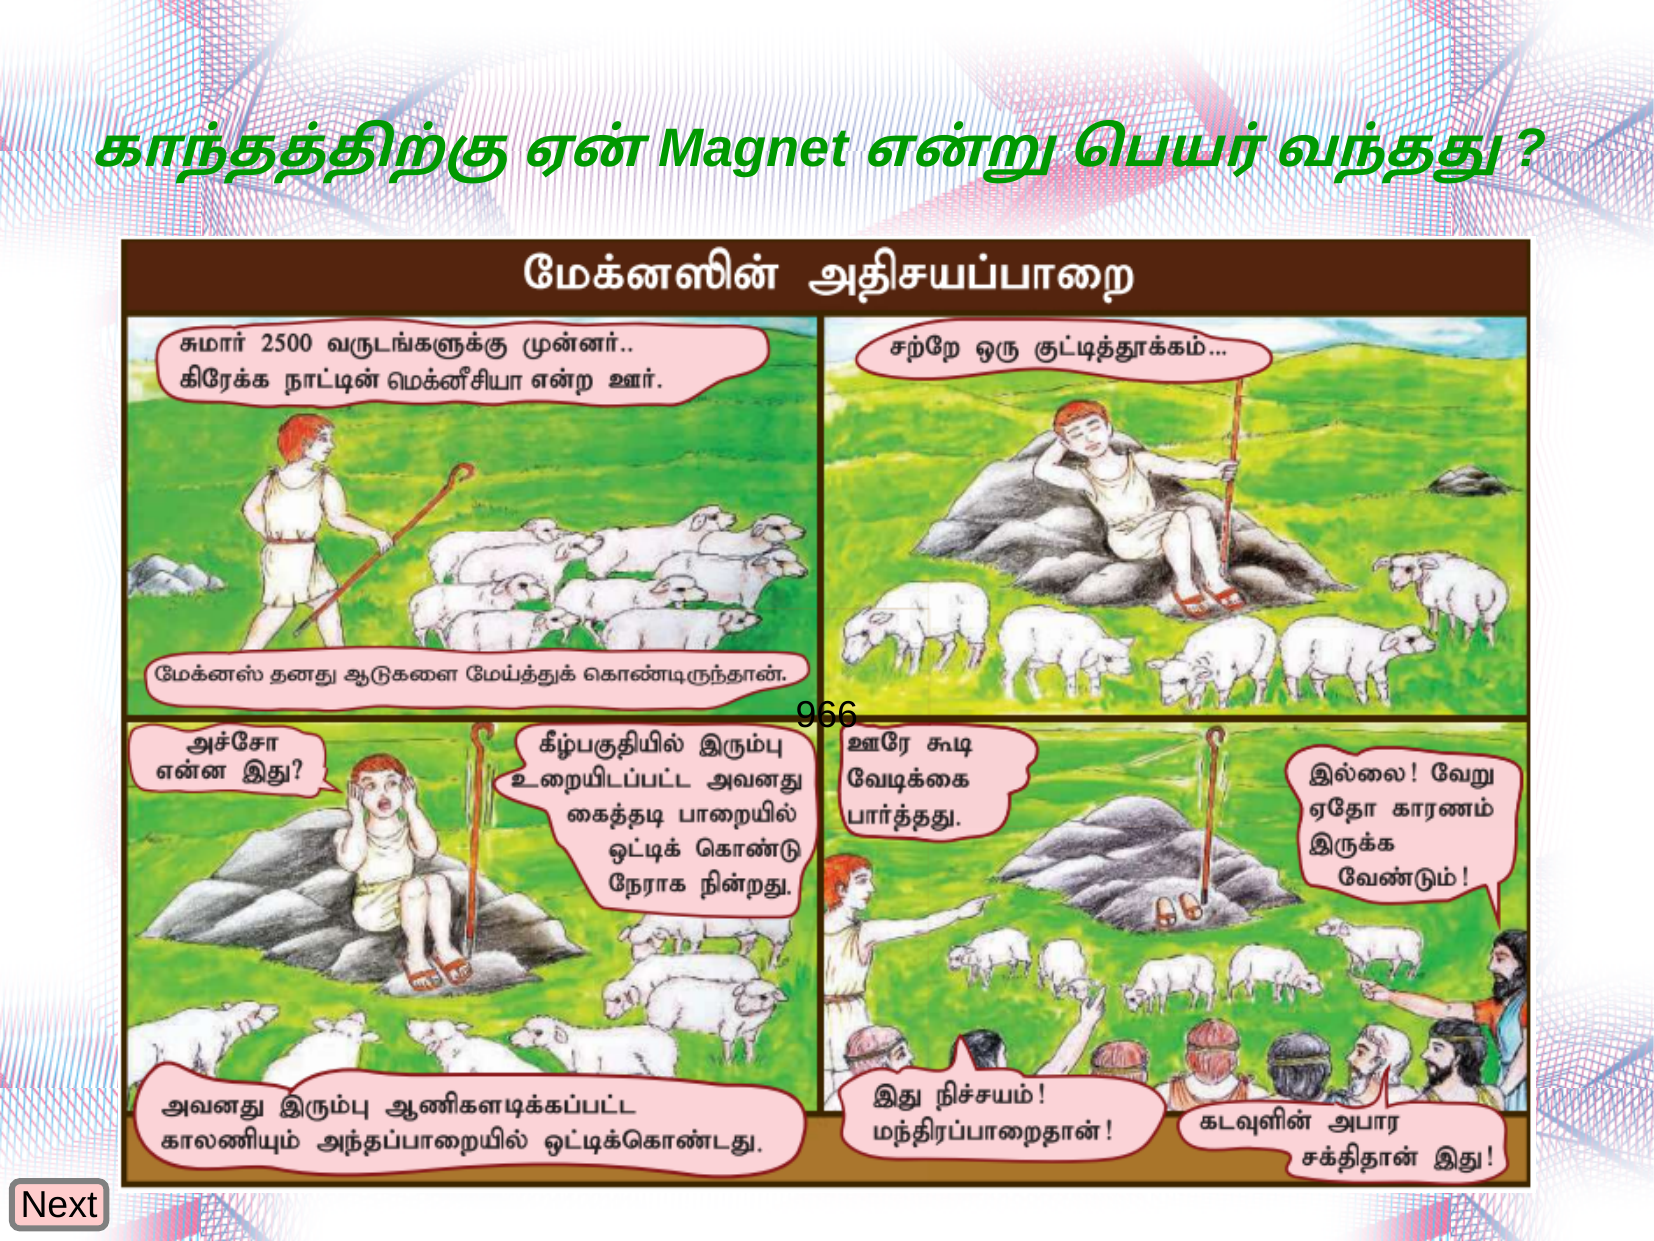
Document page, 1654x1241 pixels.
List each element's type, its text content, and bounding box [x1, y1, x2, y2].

title காந்தத்திற்கு ஏன் Magnet என்று பெயர் வந்தது ? [82, 49, 1571, 257]
text_box Next [11, 1181, 107, 1229]
picture [0, 0, 1654, 1241]
